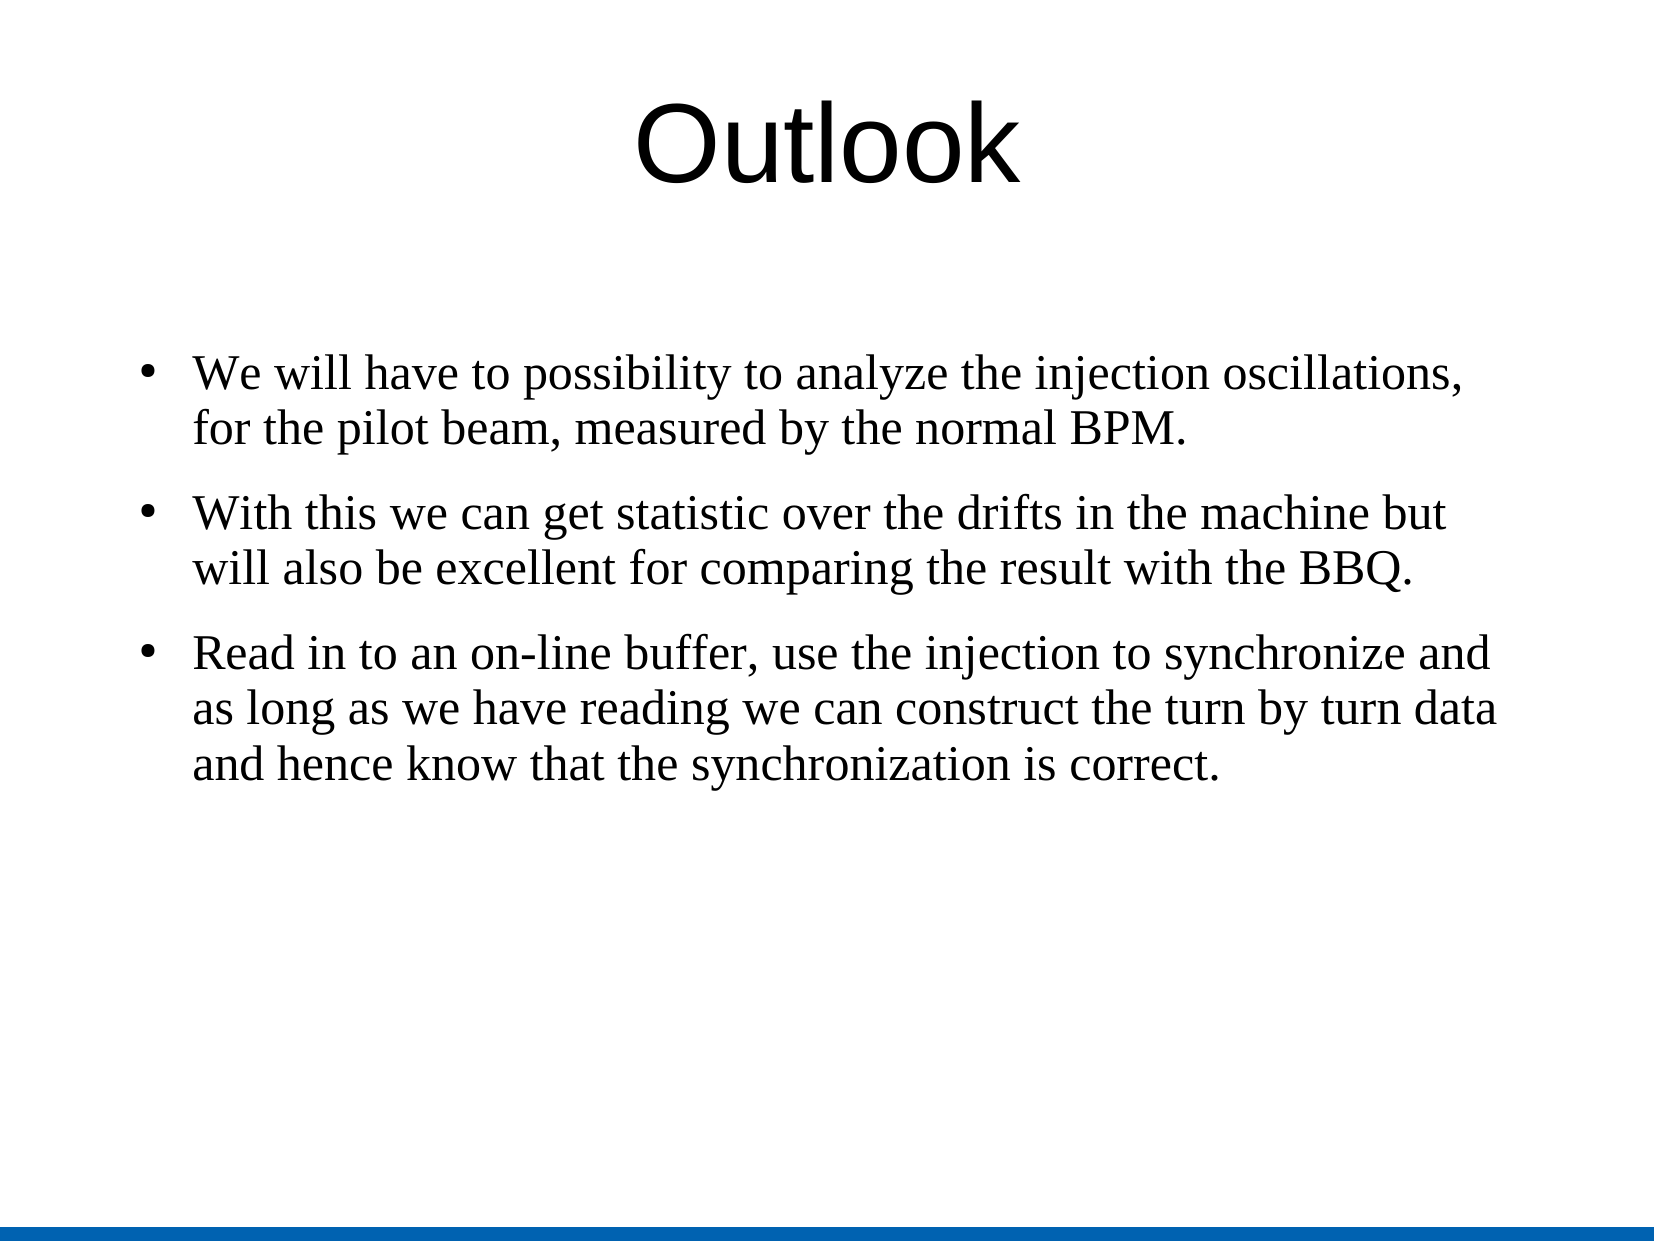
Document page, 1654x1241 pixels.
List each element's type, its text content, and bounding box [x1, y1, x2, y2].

title Outlook [121, 39, 1534, 344]
list We will have to possibility to analyze the injection oscillations, for the pilot beam, measured by the normal BPM. With this we can get statistic over the drifts in the machine but will also be excellent for comparing the result with the BBQ. Read in to an on-line buffer, use the injection to synchronize and as long as we have reading we can construct the turn by turn data and hence know that the synchronization is correct. [121, 344, 1534, 1112]
